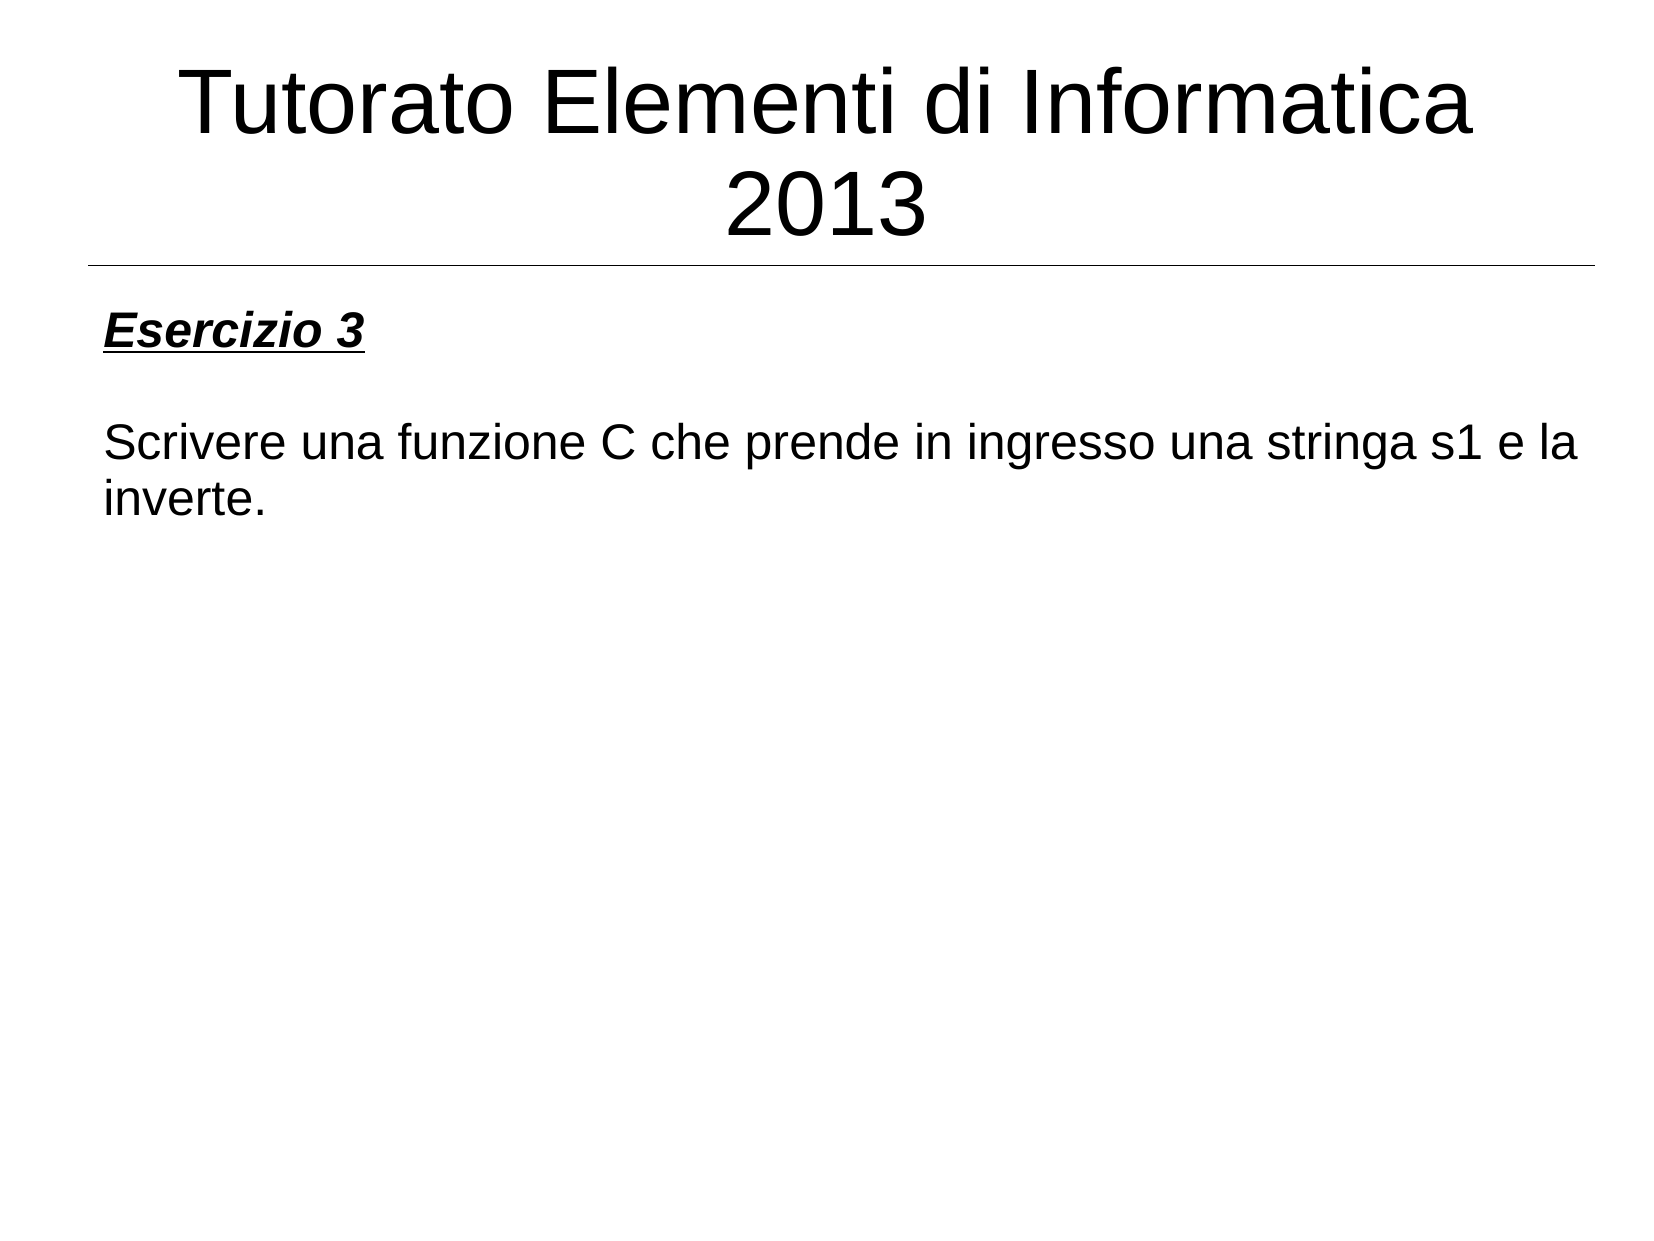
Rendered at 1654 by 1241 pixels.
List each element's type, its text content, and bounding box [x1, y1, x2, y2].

subtitle [82, 290, 1571, 1109]
text_box Esercizio 3 Scrivere una funzione C che prende in ingresso una stringa s1 e la inverte. [88, 295, 1595, 613]
title Tutorato Elementi di Informatica 2013 [82, 49, 1571, 257]
